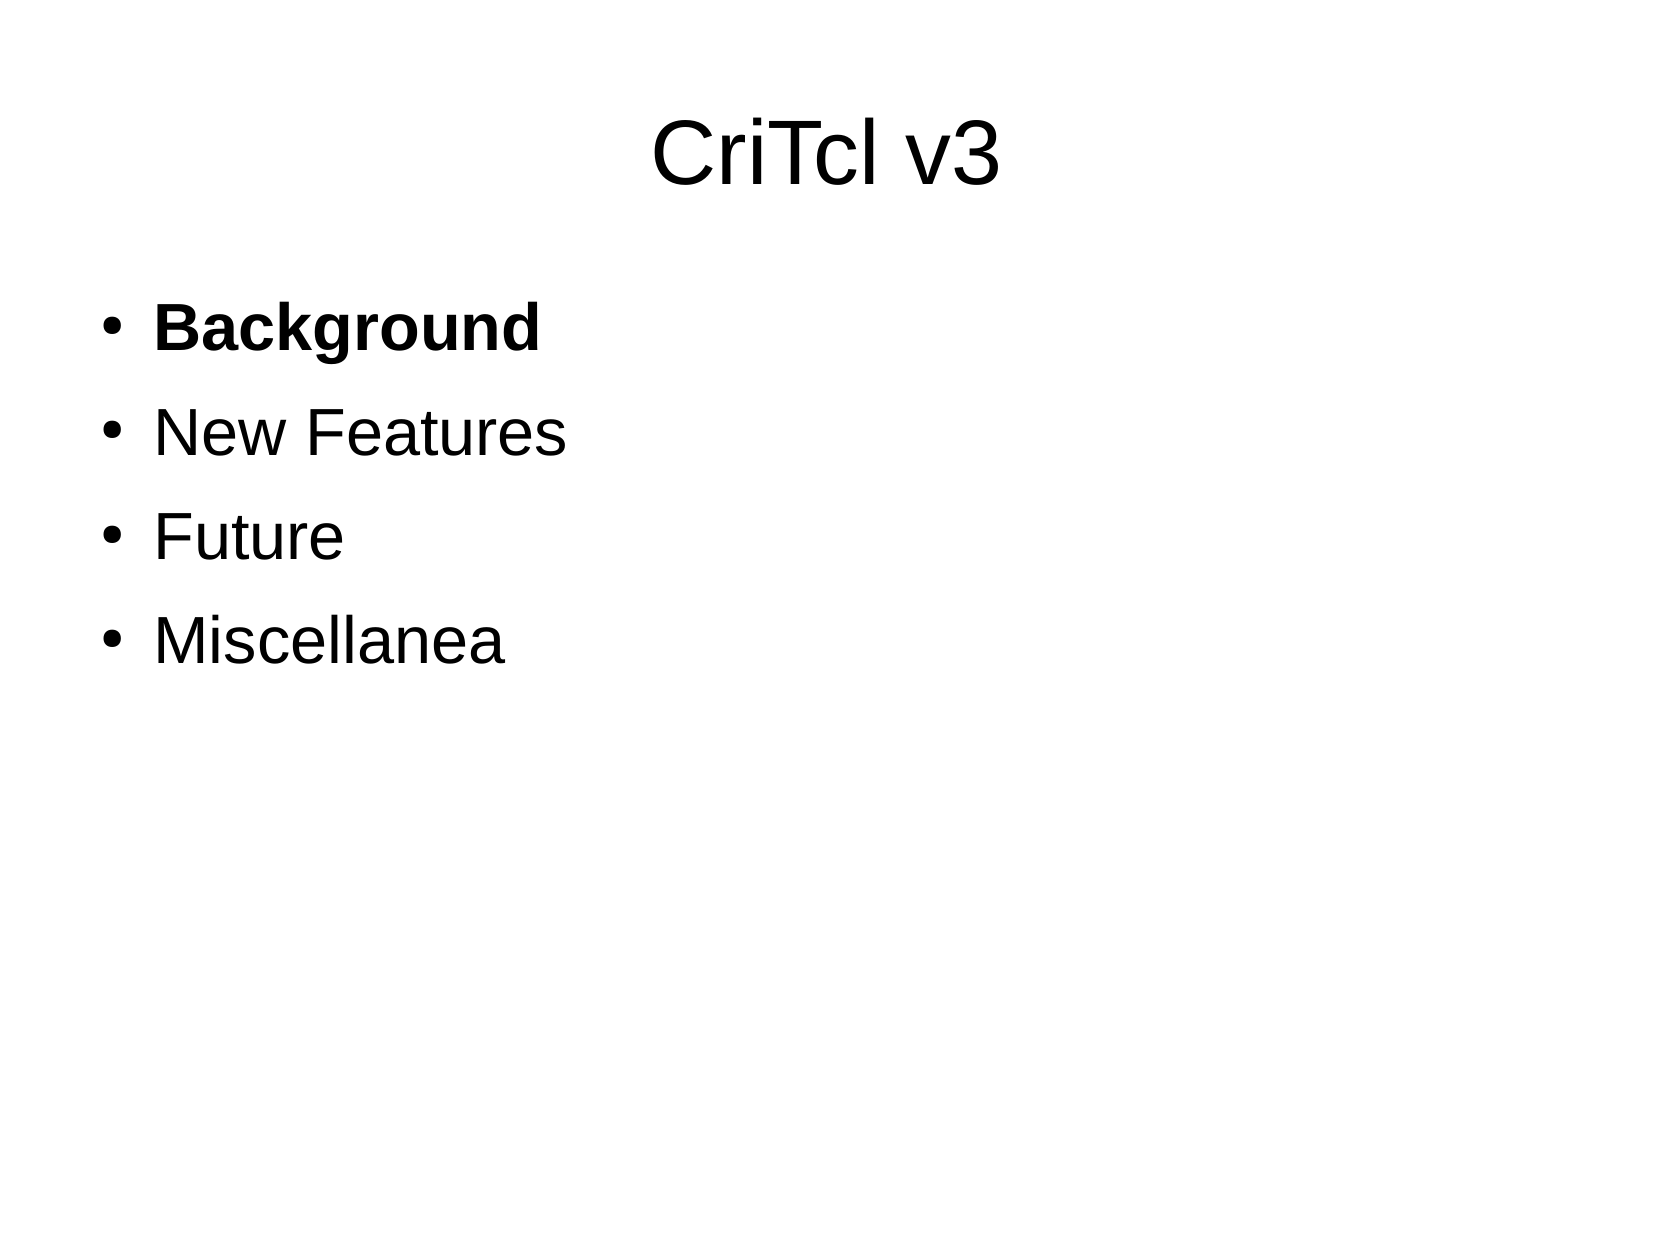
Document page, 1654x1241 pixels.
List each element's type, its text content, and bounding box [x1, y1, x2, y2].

title CriTcl v3 [82, 56, 1571, 250]
list Background New Features Future Miscellanea [82, 290, 1571, 1094]
